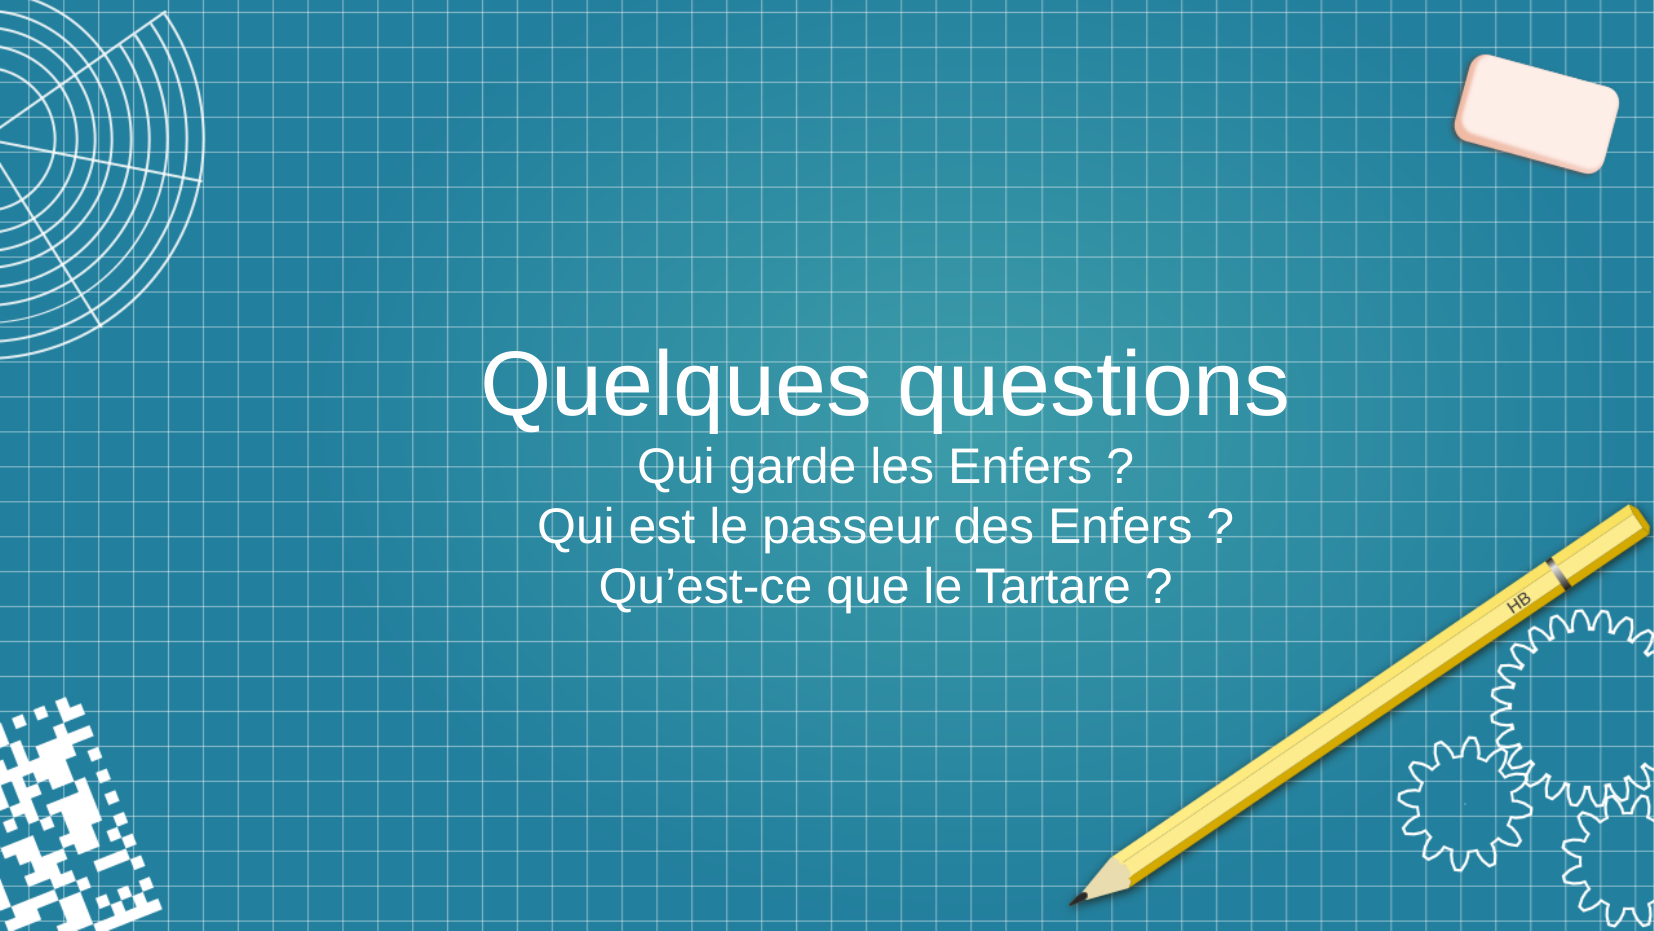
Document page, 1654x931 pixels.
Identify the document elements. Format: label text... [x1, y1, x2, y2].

title Quelques questions Qui garde les Enfers ? Qui est le passeur des Enfers ? Qu’est-ce que le Tartare ? [295, 323, 1477, 594]
picture [0, 0, 1654, 931]
